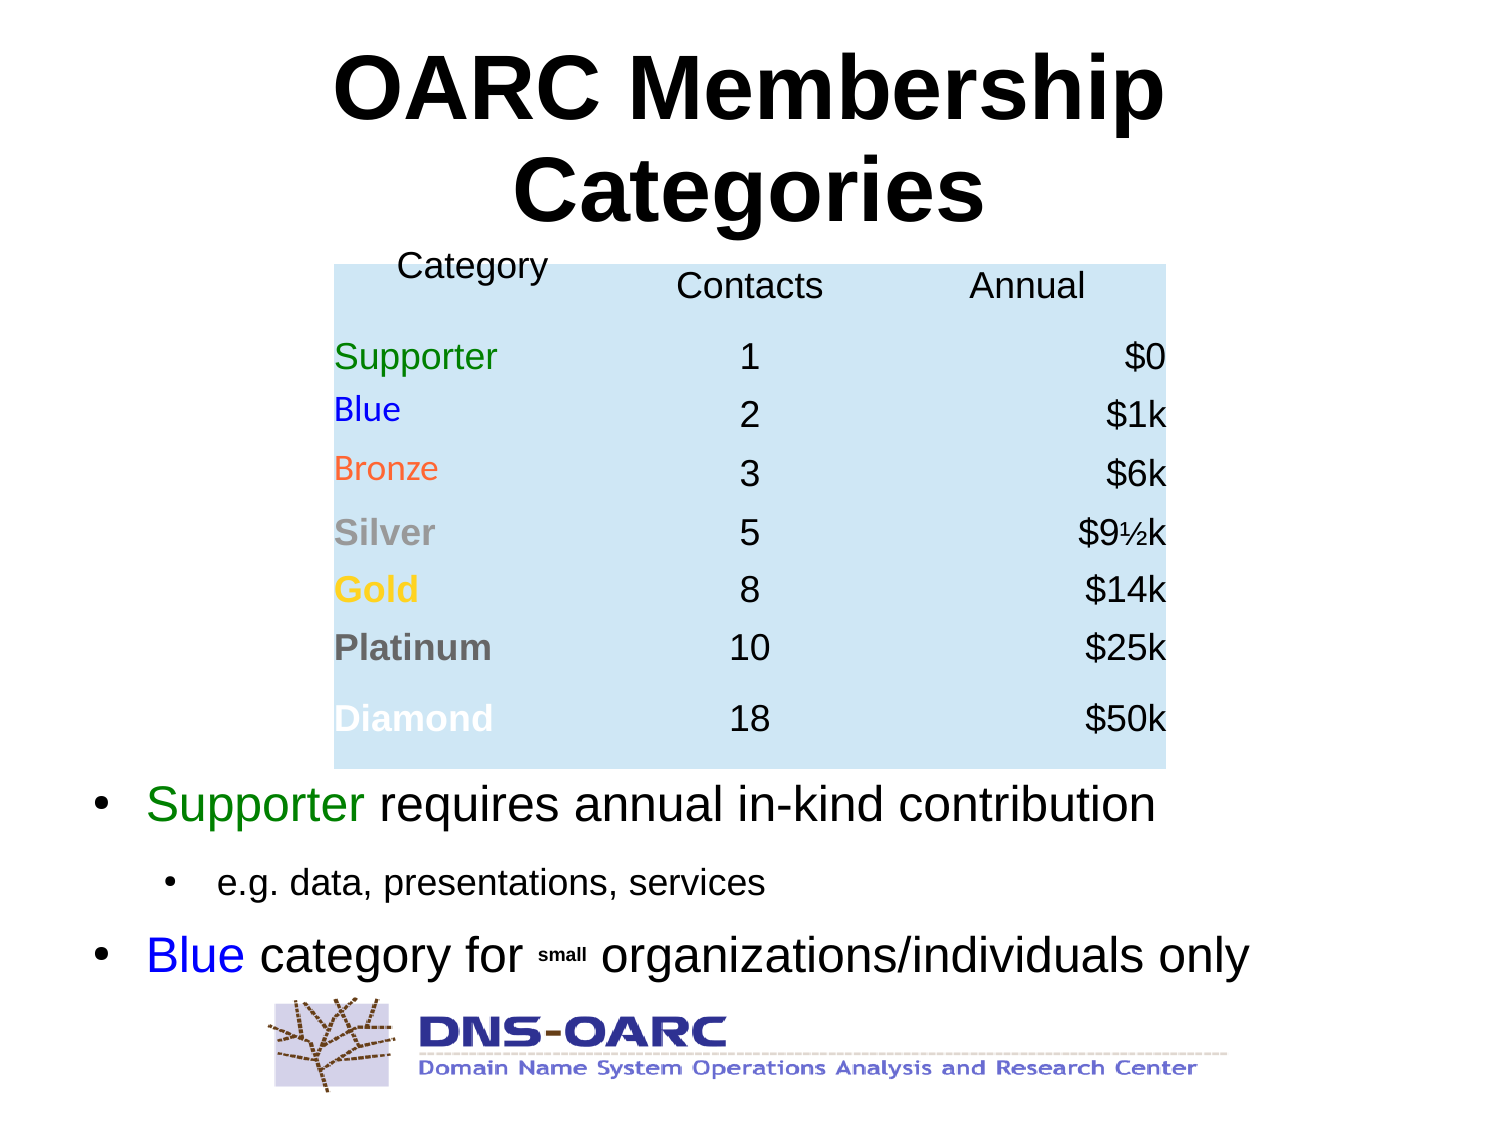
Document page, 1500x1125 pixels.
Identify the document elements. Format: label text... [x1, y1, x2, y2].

table_cell $0 [889, 336, 1166, 393]
table_cell 2 [611, 393, 889, 452]
table_cell $14k [889, 569, 1166, 626]
table_cell $50k [889, 698, 1166, 769]
picture [214, 991, 1259, 1099]
table_cell $9½k [889, 511, 1166, 569]
table_cell Platinum [334, 626, 611, 698]
table_cell Blue [334, 393, 611, 452]
table_cell Gold [334, 569, 611, 626]
table_cell Bronze [334, 452, 611, 511]
table_cell 8 [611, 569, 889, 626]
table_cell 1 [611, 336, 889, 393]
table_cell Silver [334, 511, 611, 569]
table_header Annual [889, 264, 1166, 336]
table_header Contacts [611, 264, 889, 336]
table_cell Supporter [334, 336, 611, 393]
table_cell Diamond [334, 698, 611, 769]
table_header Category [334, 264, 611, 336]
title OARC Membership Categories [75, 36, 1425, 242]
table_cell $6k [889, 452, 1166, 511]
table_cell 18 [611, 698, 889, 769]
table_cell 10 [611, 626, 889, 698]
table_cell 5 [611, 511, 889, 569]
list Supporter requires annual in-kind contribution e.g. data, presentations, services Blue category for small organizations/individuals only [75, 776, 1426, 974]
table_cell $1k [889, 393, 1166, 452]
table_cell 3 [611, 452, 889, 511]
table_cell $25k [889, 626, 1166, 698]
